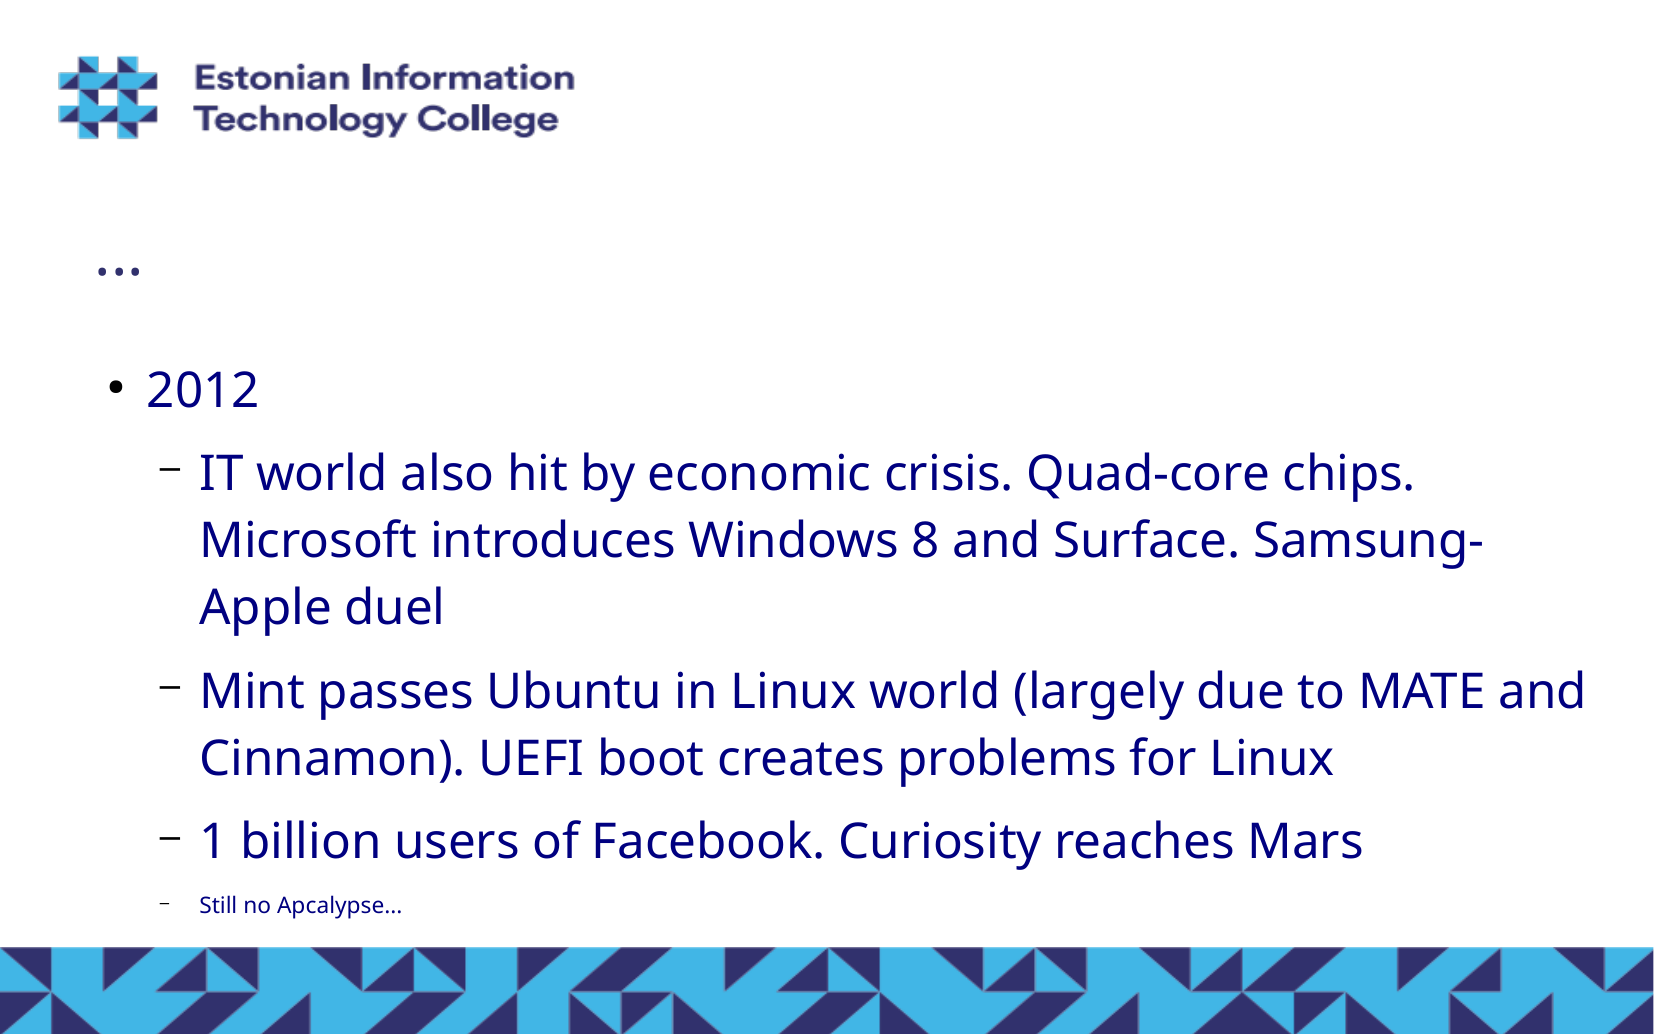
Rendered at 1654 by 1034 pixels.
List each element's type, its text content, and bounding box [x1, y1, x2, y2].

list 2012 IT world also hit by economic crisis. Quad-core chips. Microsoft introduces Windows 8 and Surface. Samsung-Apple duel Mint passes Ubuntu in Linux world (largely due to MATE and Cinnamon). UEFI boot creates problems for Linux 1 billion users of Facebook. Curiosity reaches Mars Still no Apcalypse... [94, 354, 1607, 922]
title ... [94, 165, 1231, 338]
